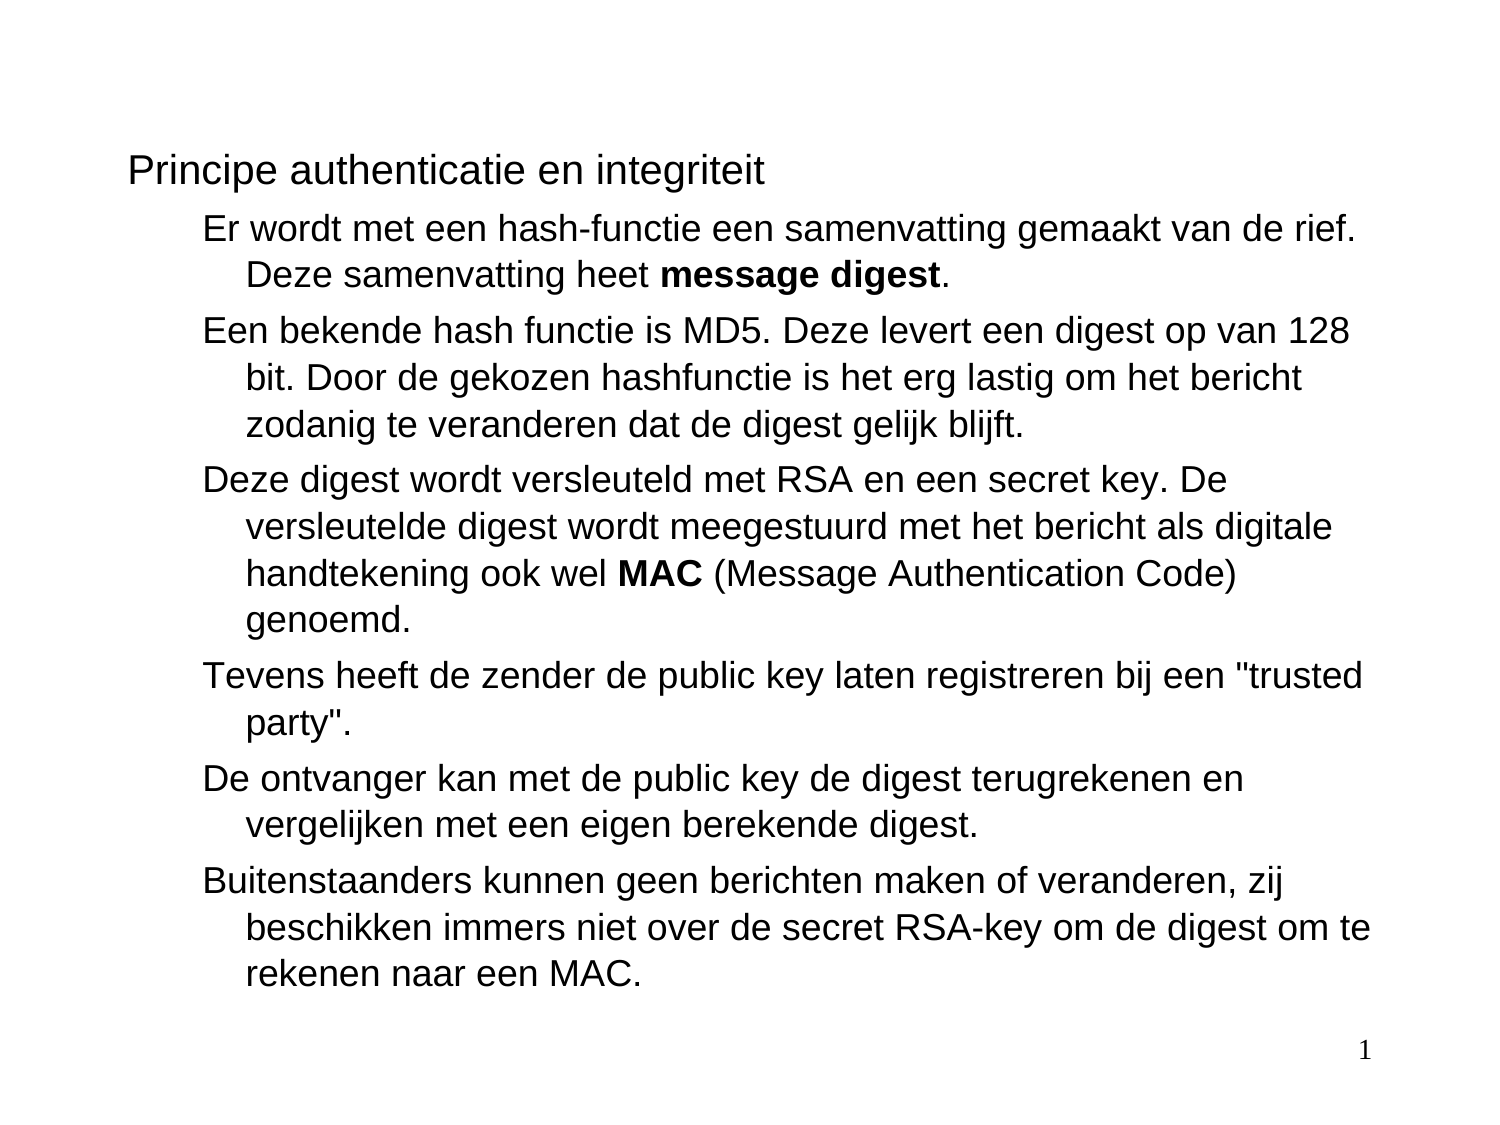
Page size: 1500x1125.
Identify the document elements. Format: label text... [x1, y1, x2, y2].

list Principe authenticatie en integriteit Er wordt met een hash-functie een samenvatting gemaakt van de rief. Deze samenvatting heet message digest. Een bekende hash functie is MD5. Deze levert een digest op van 128 bit. Door de gekozen hashfunctie is het erg lastig om het bericht zodanig te veranderen dat de digest gelijk blijft. Deze digest wordt versleuteld met RSA en een secret key. De versleutelde digest wordt meegestuurd met het bericht als digitale handtekening ook wel MAC (Message Authentication Code) genoemd. Tevens heeft de zender de public key laten registreren bij een "trusted party". De ontvanger kan met de public key de digest terugrekenen en vergelijken met een eigen berekende digest. Buitenstaanders kunnen geen berichten maken of veranderen, zij beschikken immers niet over de secret RSA-key om de digest om te rekenen naar een MAC. [112, 137, 1388, 1125]
